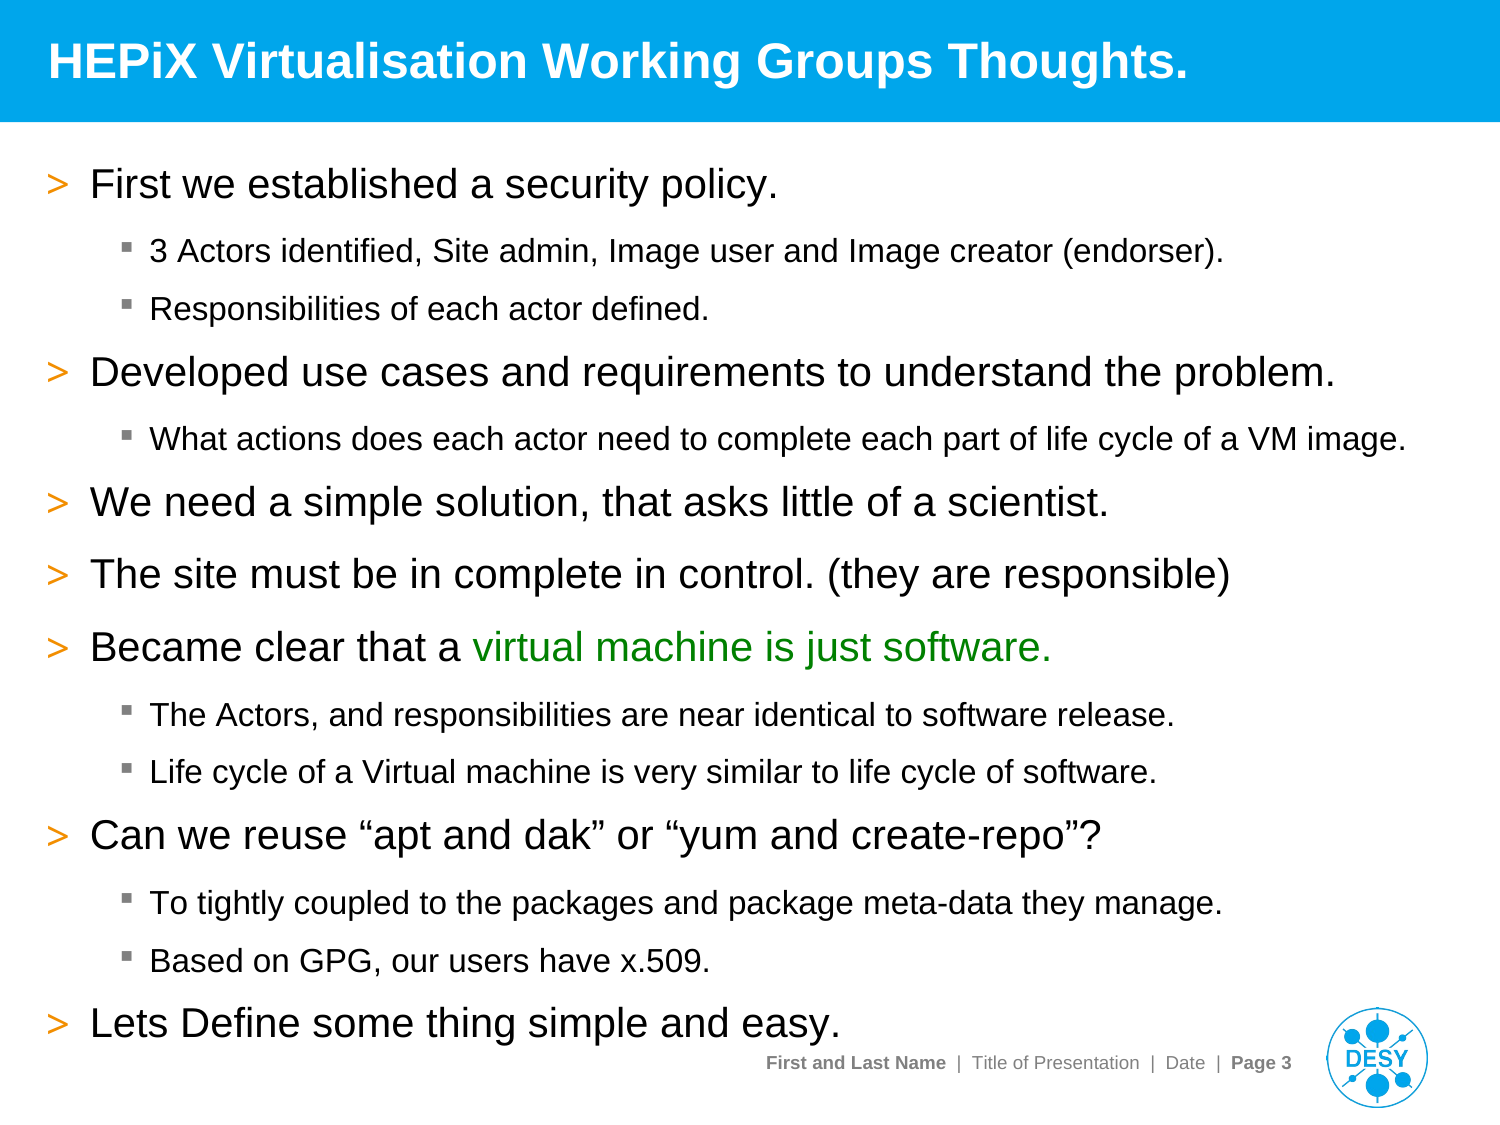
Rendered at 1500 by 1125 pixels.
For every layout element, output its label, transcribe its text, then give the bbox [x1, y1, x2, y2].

picture [1326, 1047, 1428, 1108]
list First we established a security policy. 3 Actors identified, Site admin, Image user and Image creator (endorser). Responsibilities of each actor defined. Developed use cases and requirements to understand the problem. What actions does each actor need to complete each part of life cycle of a VM image. We need a simple solution, that asks little of a scientist. The site must be in complete in control. (they are responsible) Became clear that a virtual machine is just software. The Actors, and responsibilities are near identical to software release. Life cycle of a Virtual machine is very similar to life cycle of software. Can we reuse “apt and dak” or “yum and create-repo”? To tightly coupled to the packages and package meta-data they manage. Based on GPG, our users have x.509. Lets Define some thing simple and easy. [46, 160, 1444, 1047]
title HEPiX Virtualisation Working Groups Thoughts. [47, 16, 1446, 107]
